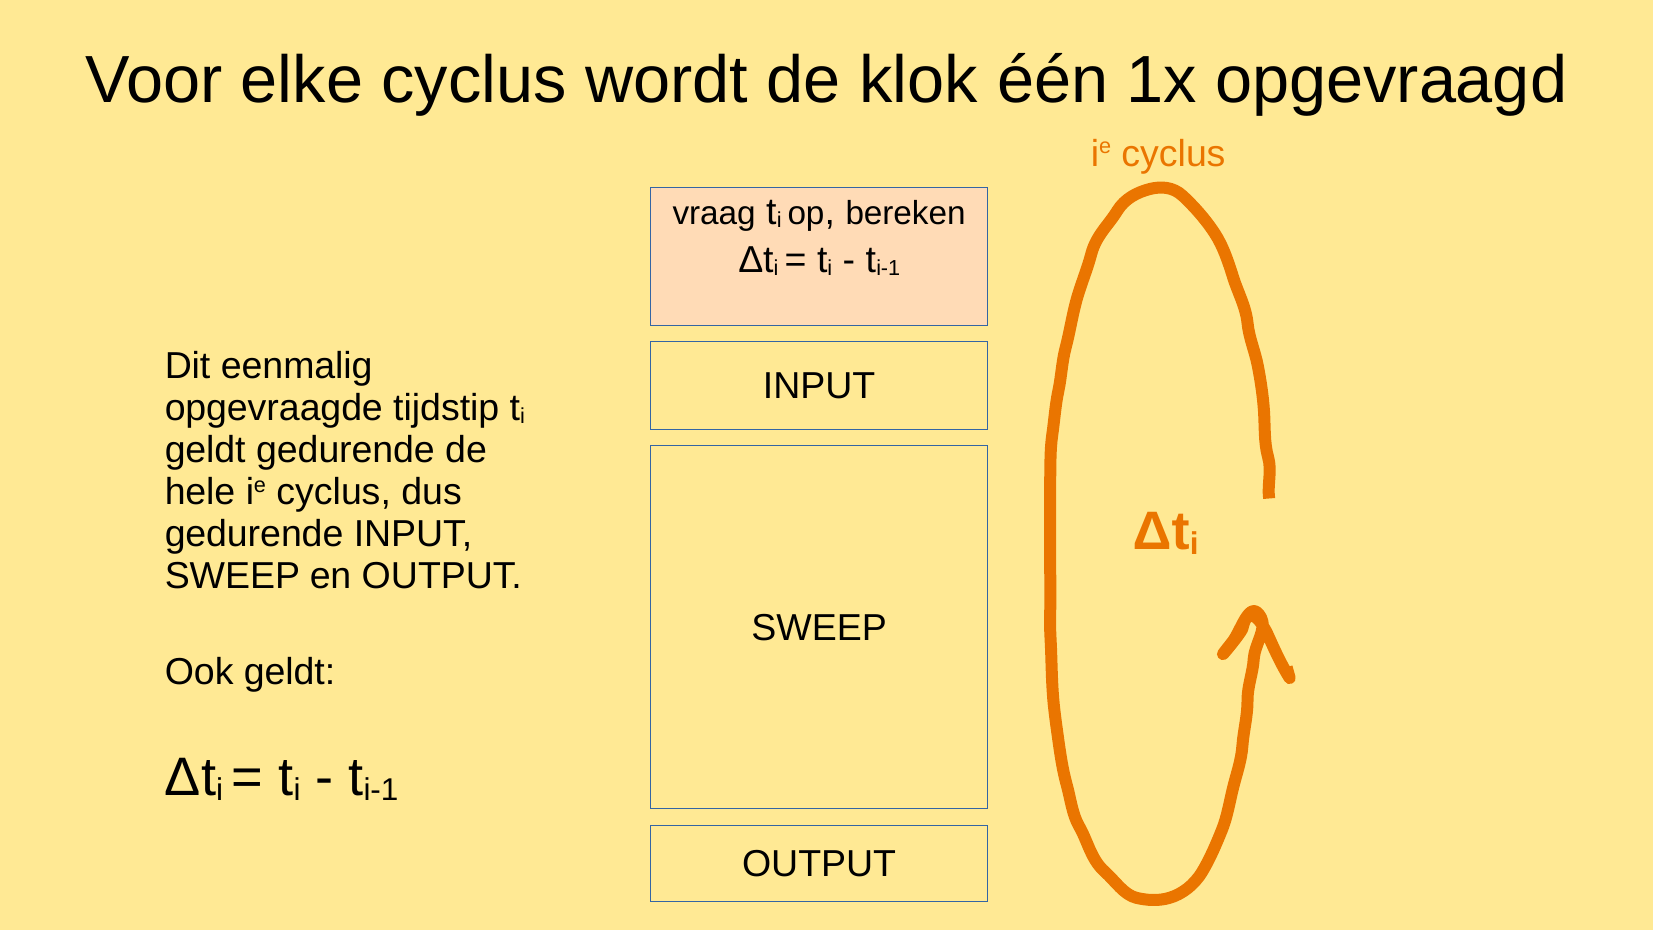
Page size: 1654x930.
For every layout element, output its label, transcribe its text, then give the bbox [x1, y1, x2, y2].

text_box Δti [1117, 493, 1214, 569]
text_box OUTPUT [650, 825, 988, 902]
title Voor elke cyclus wordt de klok één 1x opgevraagd [82, 8, 1571, 151]
text_box INPUT [650, 341, 988, 430]
text_box SWEEP [650, 445, 988, 809]
text_box Dit eenmalig opgevraagde tijdstip ti geldt gedurende de hele ie cyclus, dus gedurende INPUT, SWEEP en OUTPUT. Ook geldt: Δti = ti - ti-1 [150, 337, 563, 826]
text_box ie cyclus [1076, 124, 1264, 200]
text_box vraag ti op, bereken Δti = ti - ti-1 [650, 187, 988, 326]
